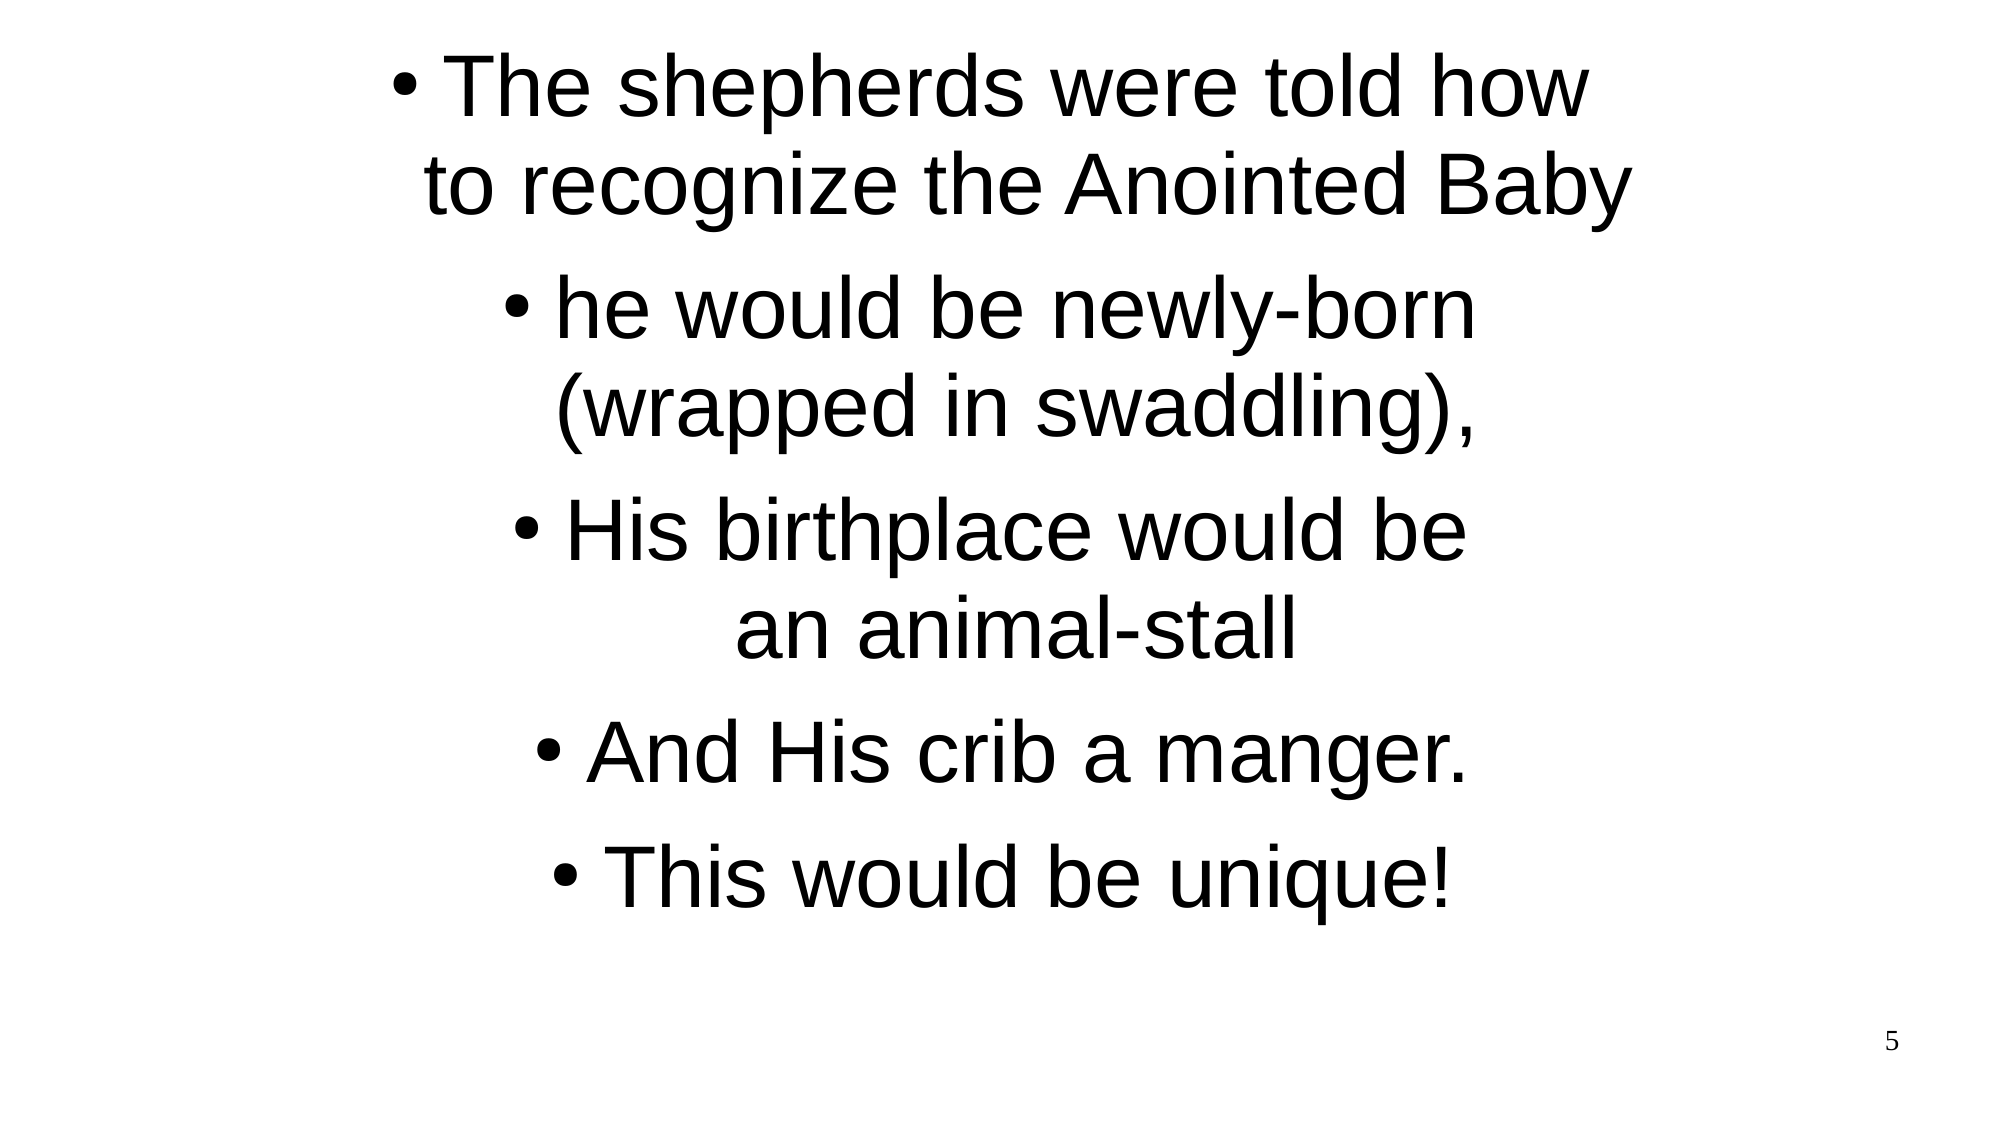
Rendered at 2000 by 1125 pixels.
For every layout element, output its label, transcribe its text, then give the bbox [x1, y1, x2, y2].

list The shepherds were told how to recognize the Anointed Baby he would be newly-born (wrapped in swaddling), His birthplace would be an animal-stall And His crib a manger. This would be unique! [37, 37, 1951, 1088]
